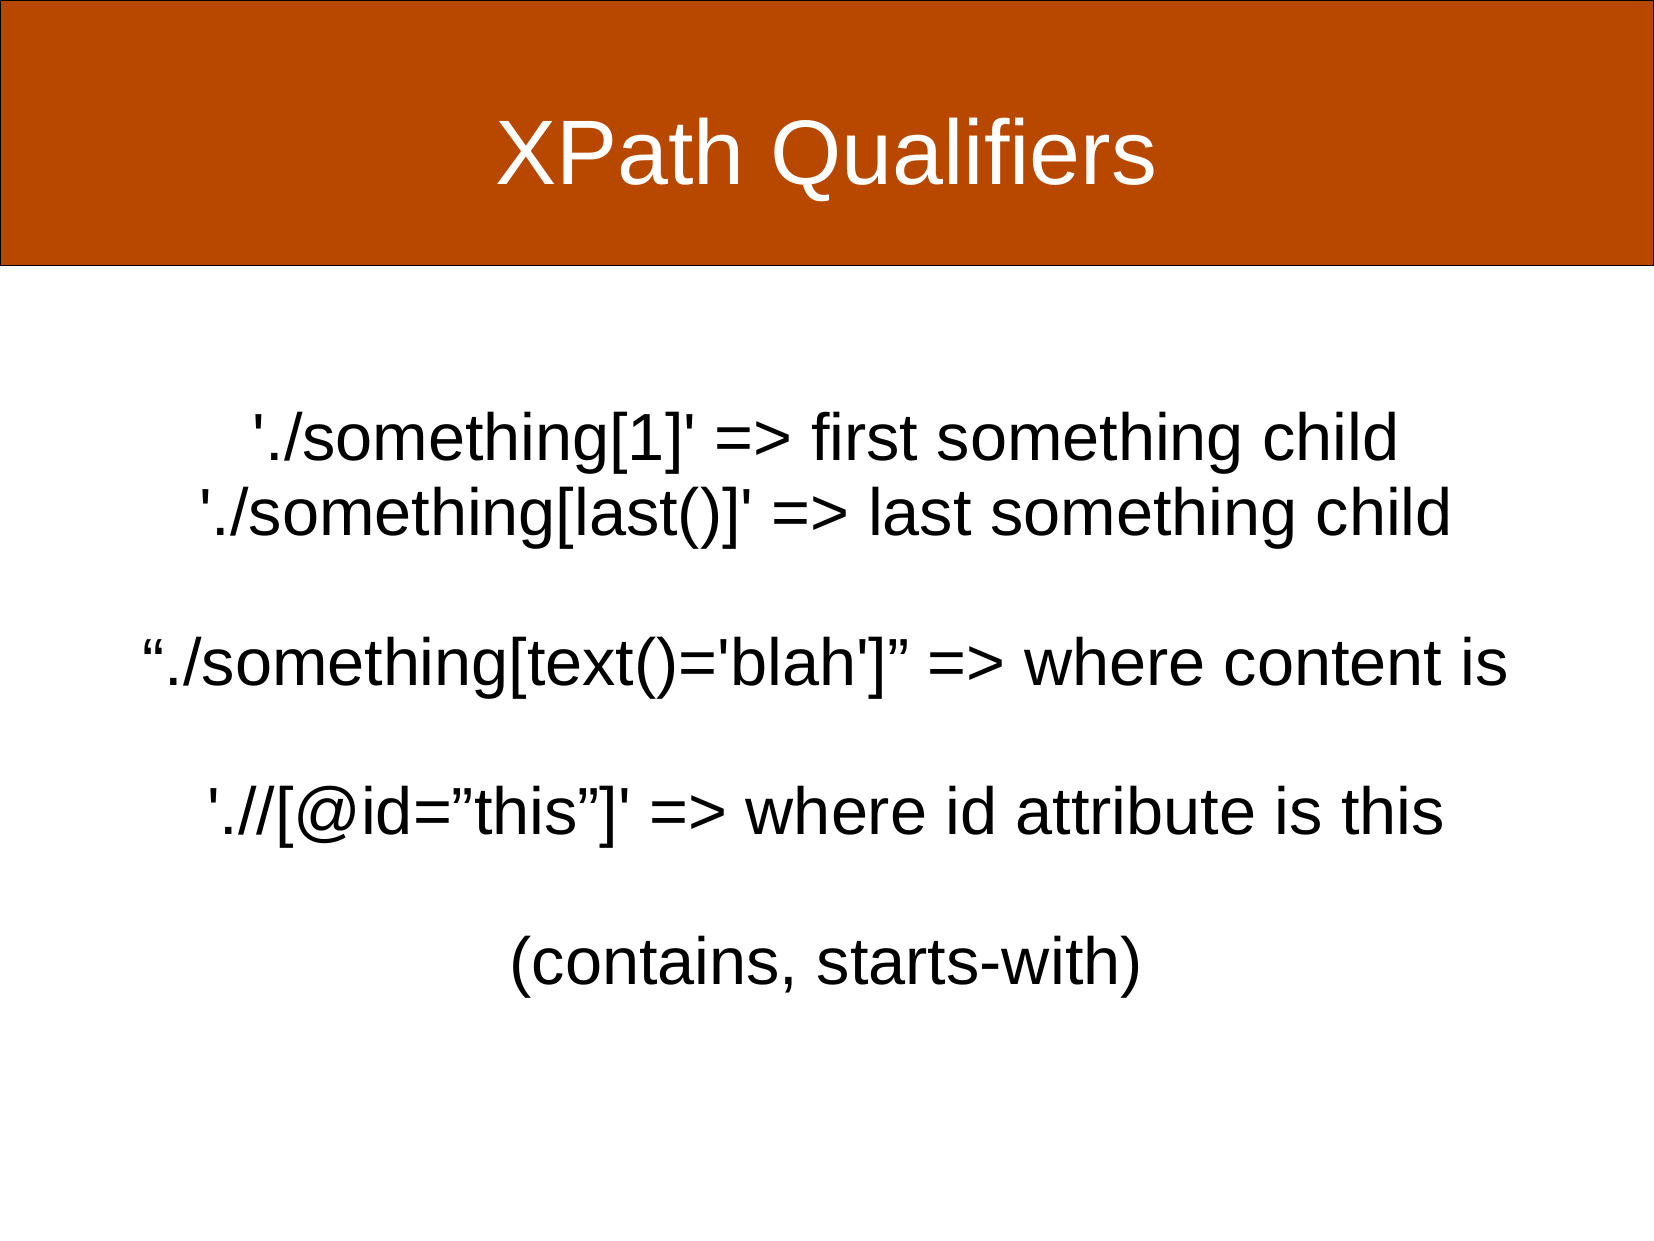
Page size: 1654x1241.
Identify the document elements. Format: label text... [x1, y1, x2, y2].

title XPath Qualifiers [82, 56, 1571, 250]
subtitle './something[1]' => first something child './something[last()]' => last something child “./something[text()='blah']” => where content is './/[@id=”this”]' => where id attribute is this (contains, starts-with) [82, 297, 1571, 1102]
